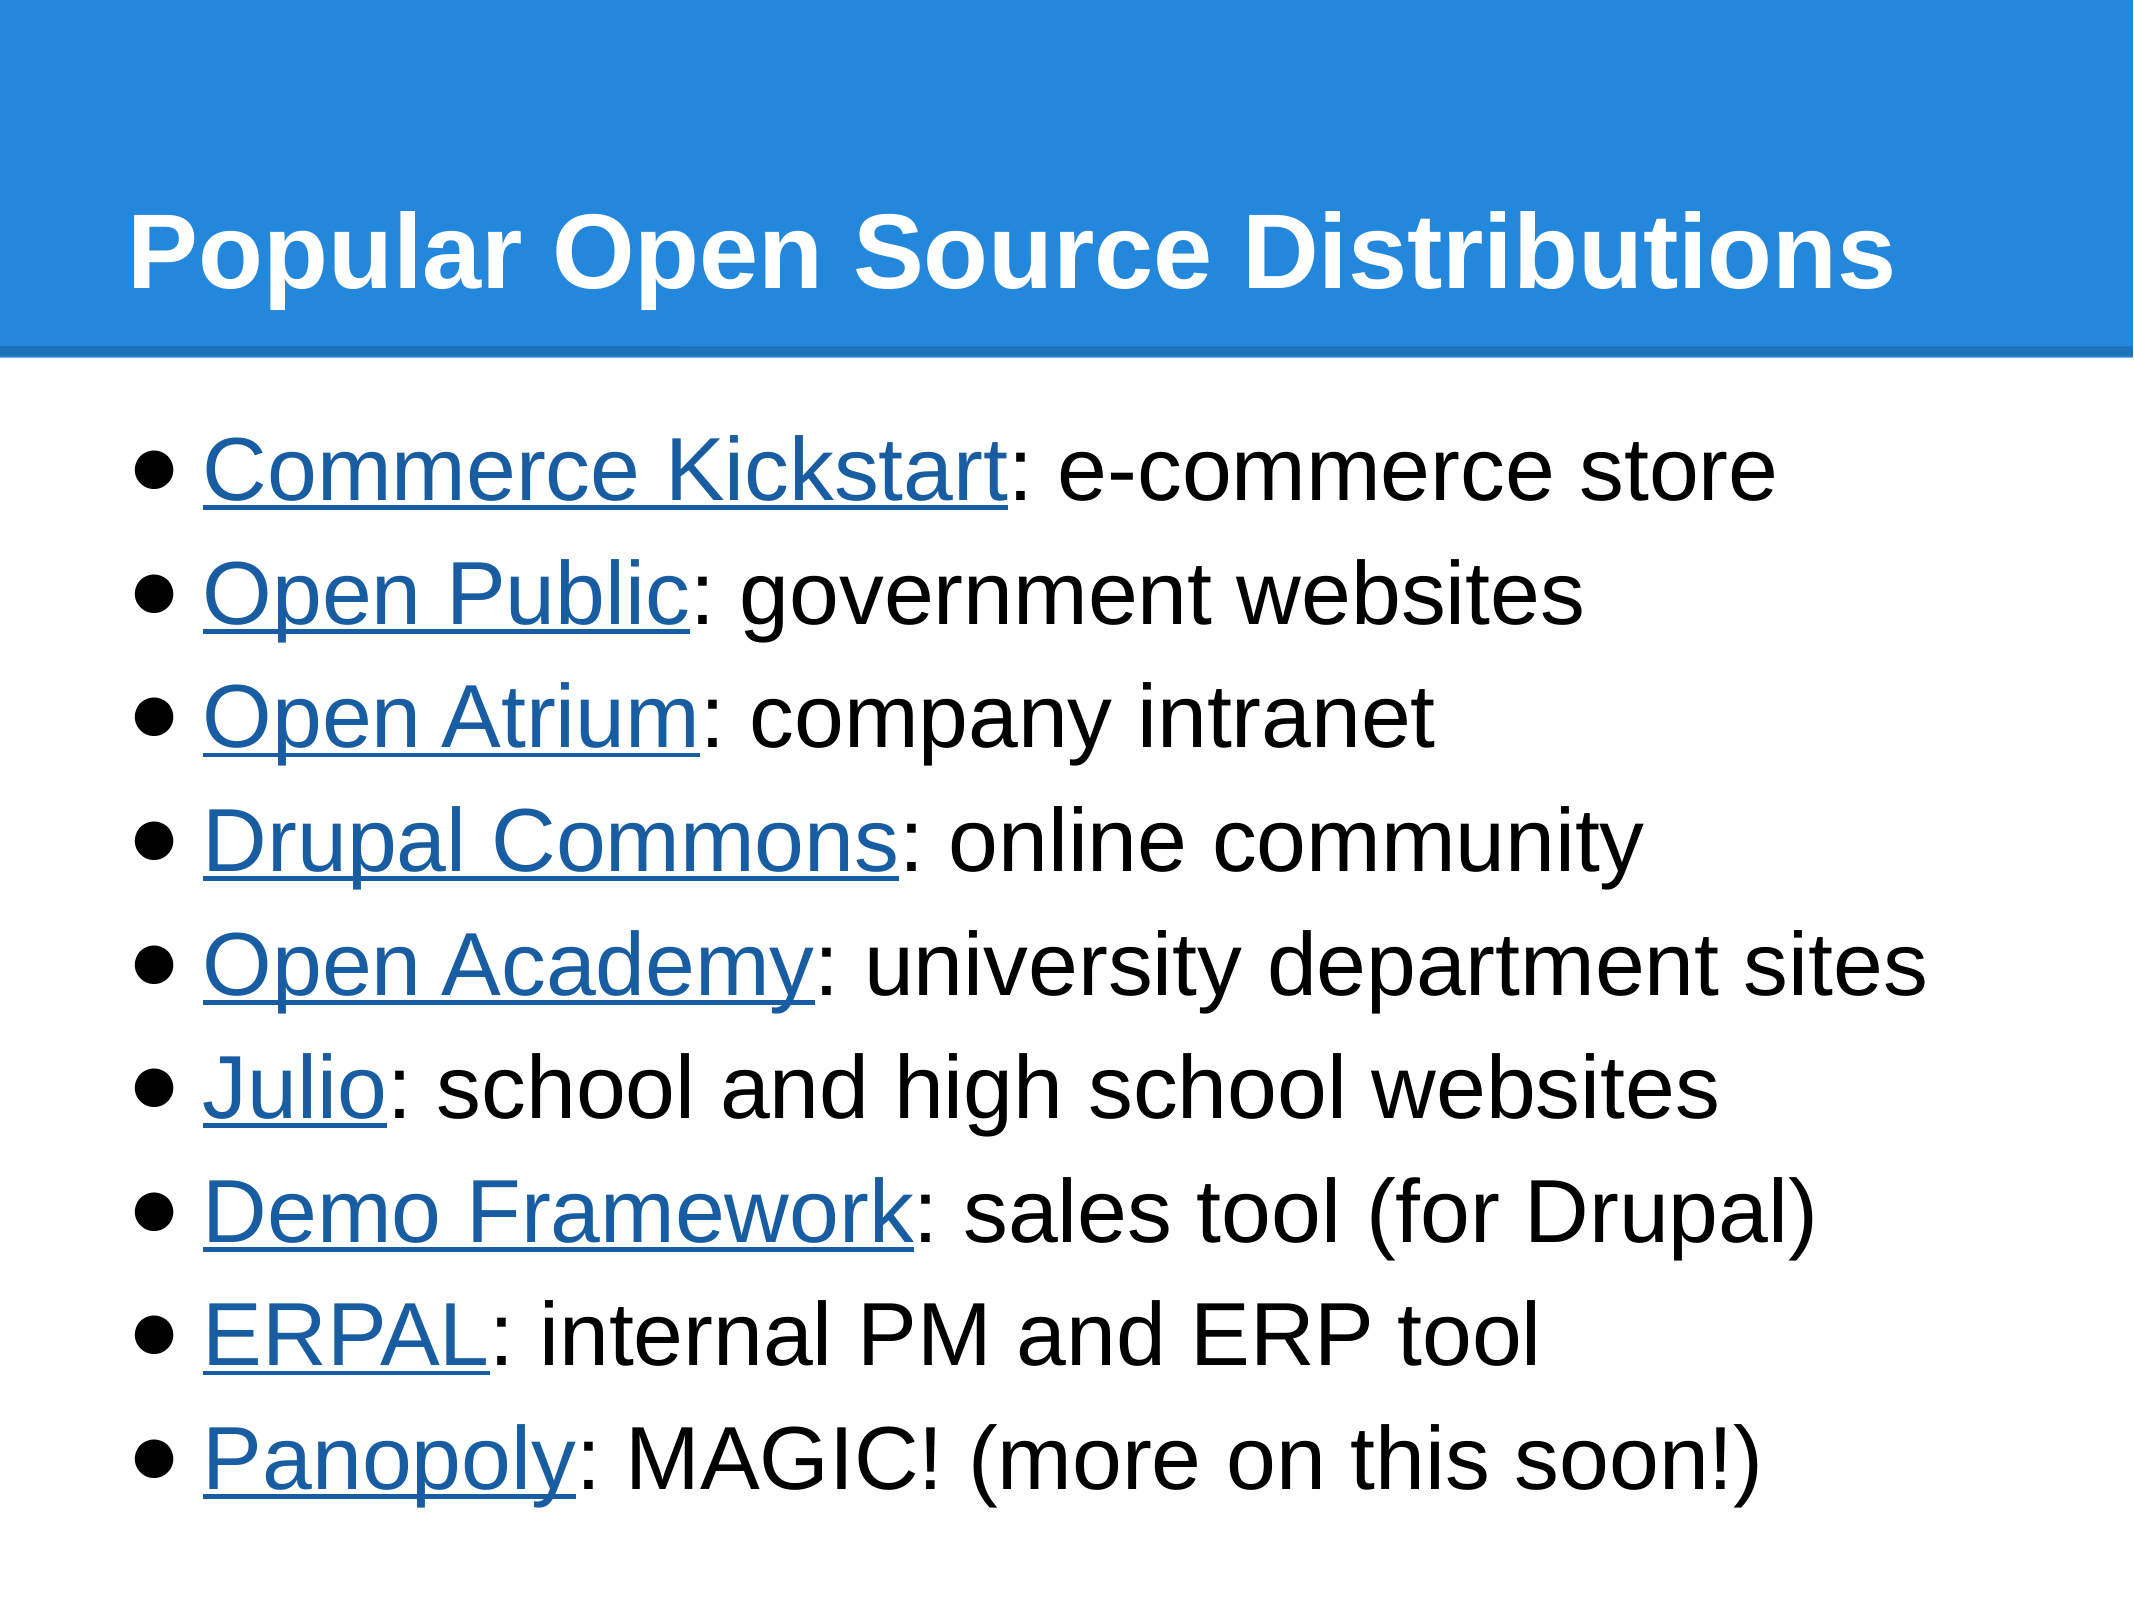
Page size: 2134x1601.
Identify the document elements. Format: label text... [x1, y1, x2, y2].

list Commerce Kickstart: e-commerce store Open Public: government websites Open Atrium: company intranet Drupal Commons: online community Open Academy: university department sites Julio: school and high school websites Demo Framework: sales tool (for Drupal) ERPAL: internal PM and ERP tool Panopoly: MAGIC! (more on this soon!) [106, 373, 2027, 1533]
title Popular Open Source Distributions [106, 64, 2027, 331]
